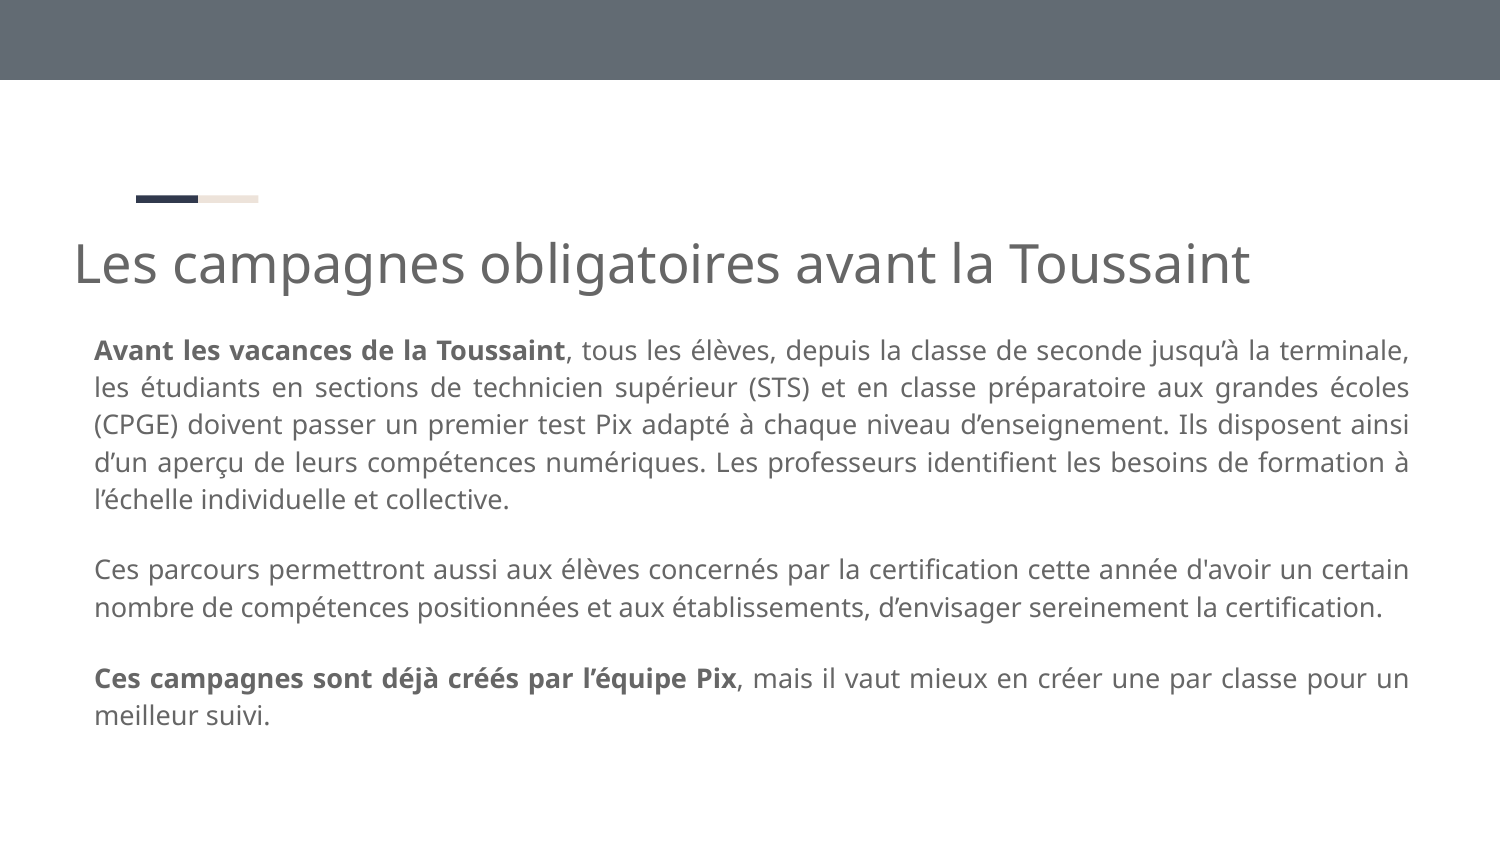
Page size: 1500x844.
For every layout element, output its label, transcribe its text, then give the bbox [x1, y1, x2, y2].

list Avant les vacances de la Toussaint, tous les élèves, depuis la classe de seconde jusqu’à la terminale, les étudiants en sections de technicien supérieur (STS) et en classe préparatoire aux grandes écoles (CPGE) doivent passer un premier test Pix adapté à chaque niveau d’enseignement. Ils disposent ainsi d’un aperçu de leurs compétences numériques. Les professeurs identifient les besoins de formation à l’échelle individuelle et collective. Ces parcours permettront aussi aux élèves concernés par la certification cette année d'avoir un certain nombre de compétences positionnées et aux établissements, d’envisager sereinement la certification. Ces campagnes sont déjà créés par l’équipe Pix, mais il vaut mieux en créer une par classe pour un meilleur suivi. [79, 313, 1425, 777]
title Les campagnes obligatoires avant la Toussaint [58, 214, 1425, 303]
